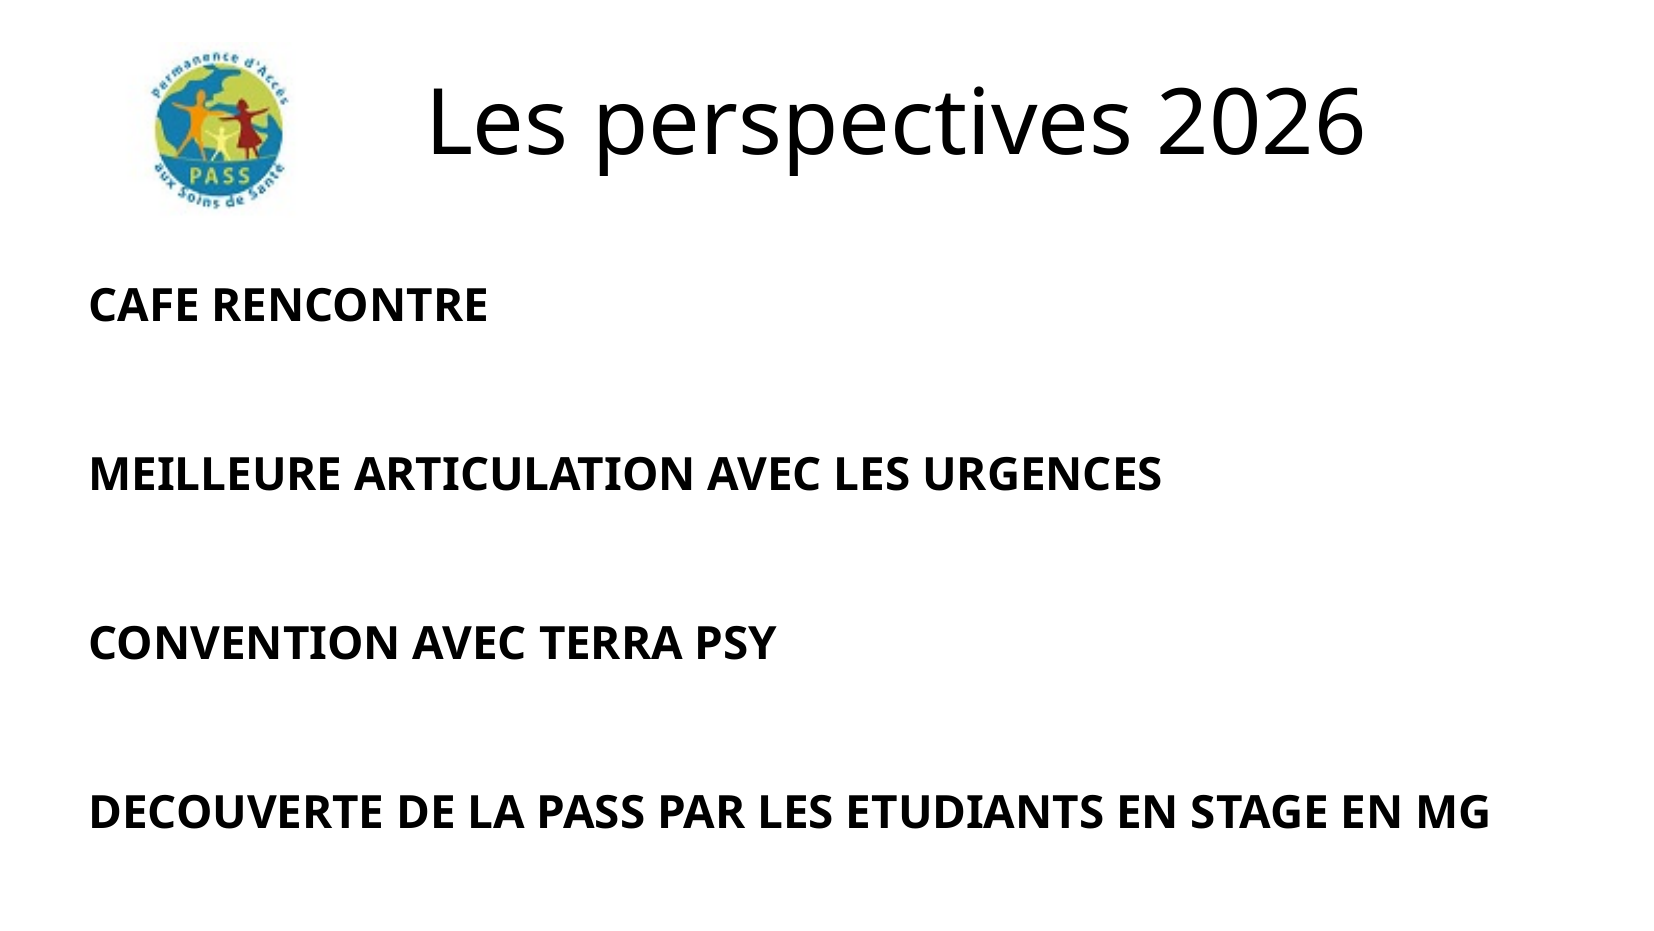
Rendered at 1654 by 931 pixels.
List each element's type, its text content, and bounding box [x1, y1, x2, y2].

title Les perspectives 2026 [88, 29, 1577, 207]
picture [62, 42, 387, 218]
subtitle CAFE RENCONTRE MEILLEURE ARTICULATION AVEC LES URGENCES CONVENTION AVEC TERRA PSY DECOUVERTE DE LA PASS PAR LES ETUDIANTS EN STAGE EN MG [88, 226, 1580, 886]
